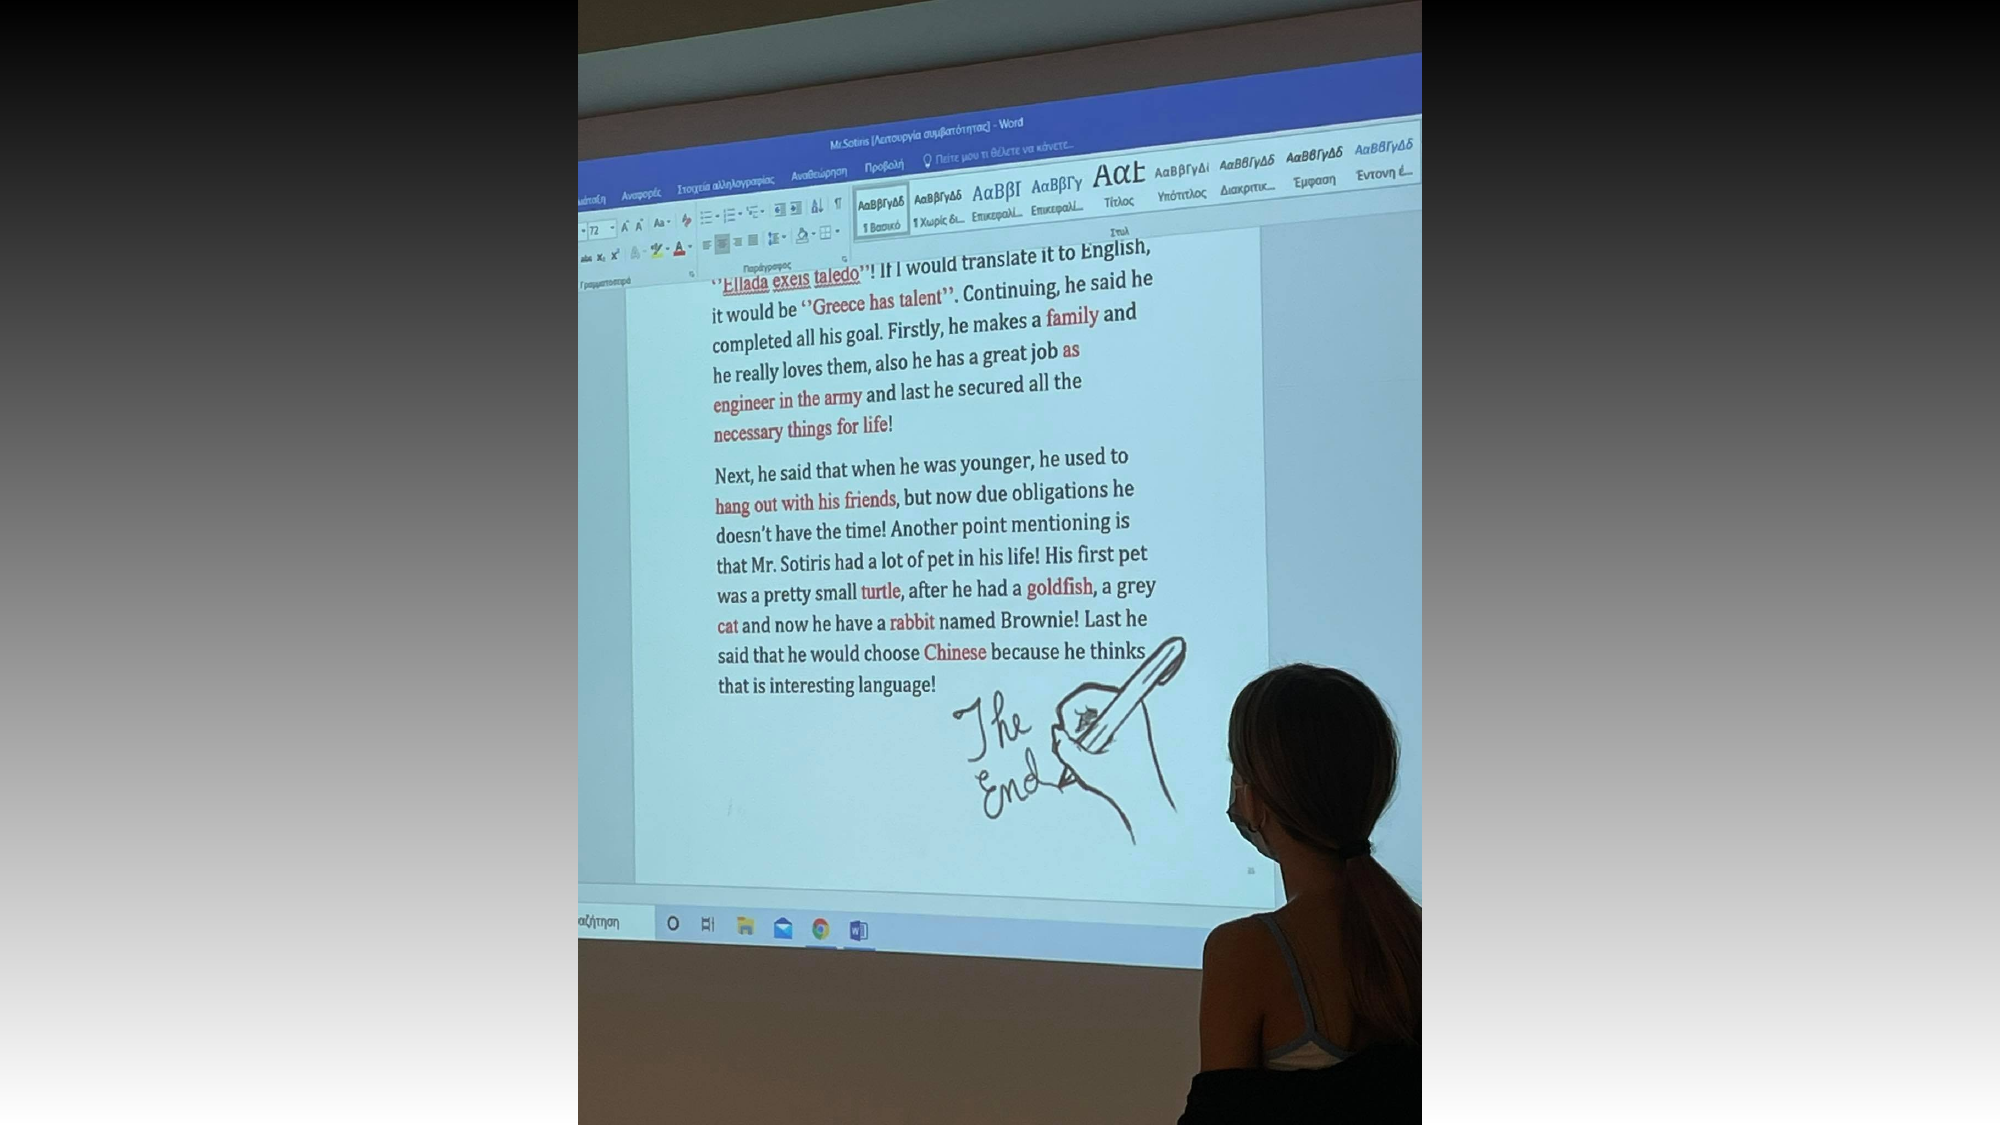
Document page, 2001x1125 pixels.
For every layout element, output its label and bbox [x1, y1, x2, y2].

picture [578, 0, 1422, 1125]
